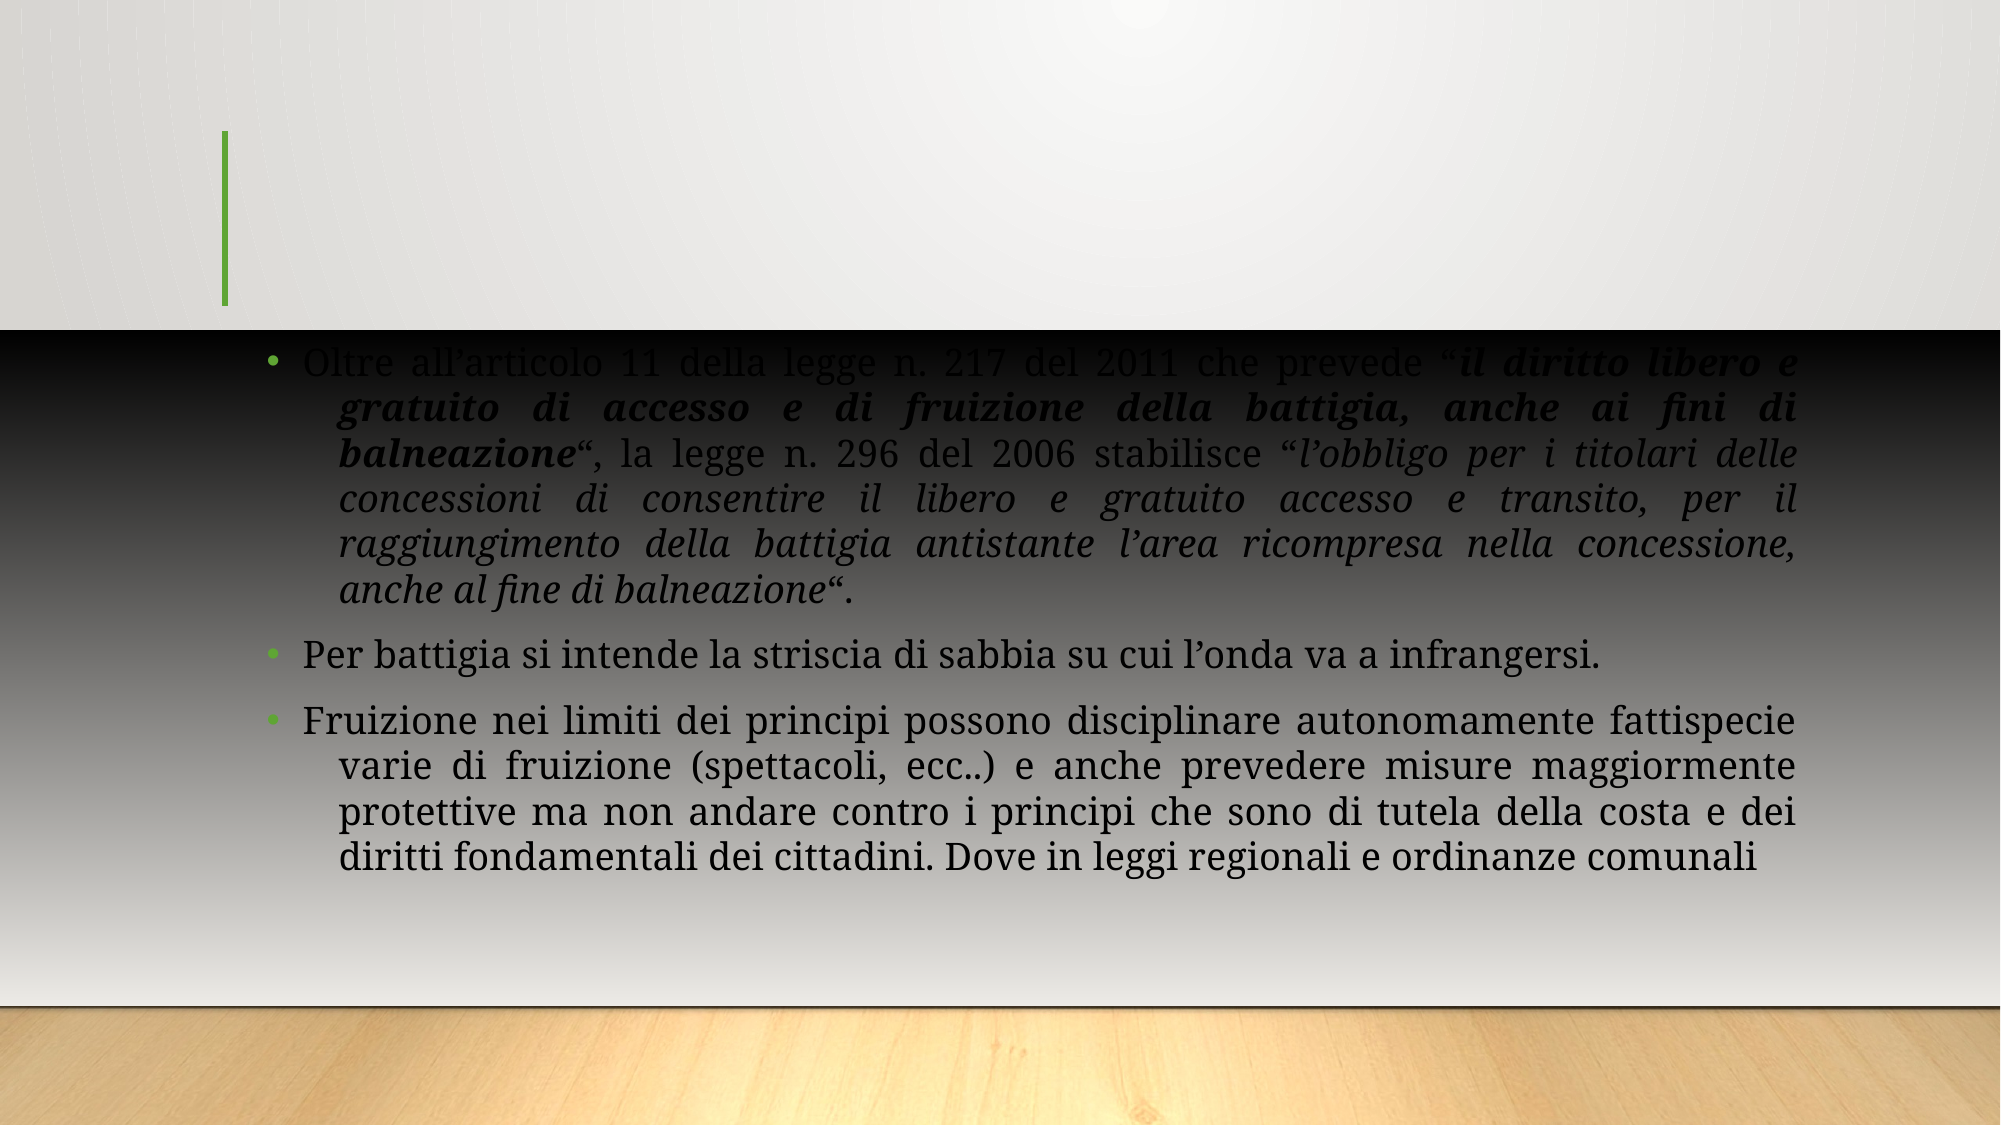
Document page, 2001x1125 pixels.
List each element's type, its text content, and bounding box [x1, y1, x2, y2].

list Oltre all’articolo 11 della legge n. 217 del 2011 che prevede “il diritto libero e gratuito di accesso e di fruizione della battigia, anche ai fini di balneazione“, la legge n. 296 del 2006 stabilisce “l’obbligo per i titolari delle concessioni di consentire il libero e gratuito accesso e transito, per il raggiungimento della battigia antistante l’area ricompresa nella concessione, anche al fine di balneazione“. Per battigia si intende la striscia di sabbia su cui l’onda va a infrangersi. Fruizione nei limiti dei principi possono disciplinare autonomamente fattispecie varie di fruizione (spettacoli, ecc..) e anche prevedere misure maggiormente protettive ma non andare contro i principi che sono di tutela della costa e dei diritti fondamentali dei cittadini. Dove in leggi regionali e ordinanze comunali [251, 330, 1814, 897]
